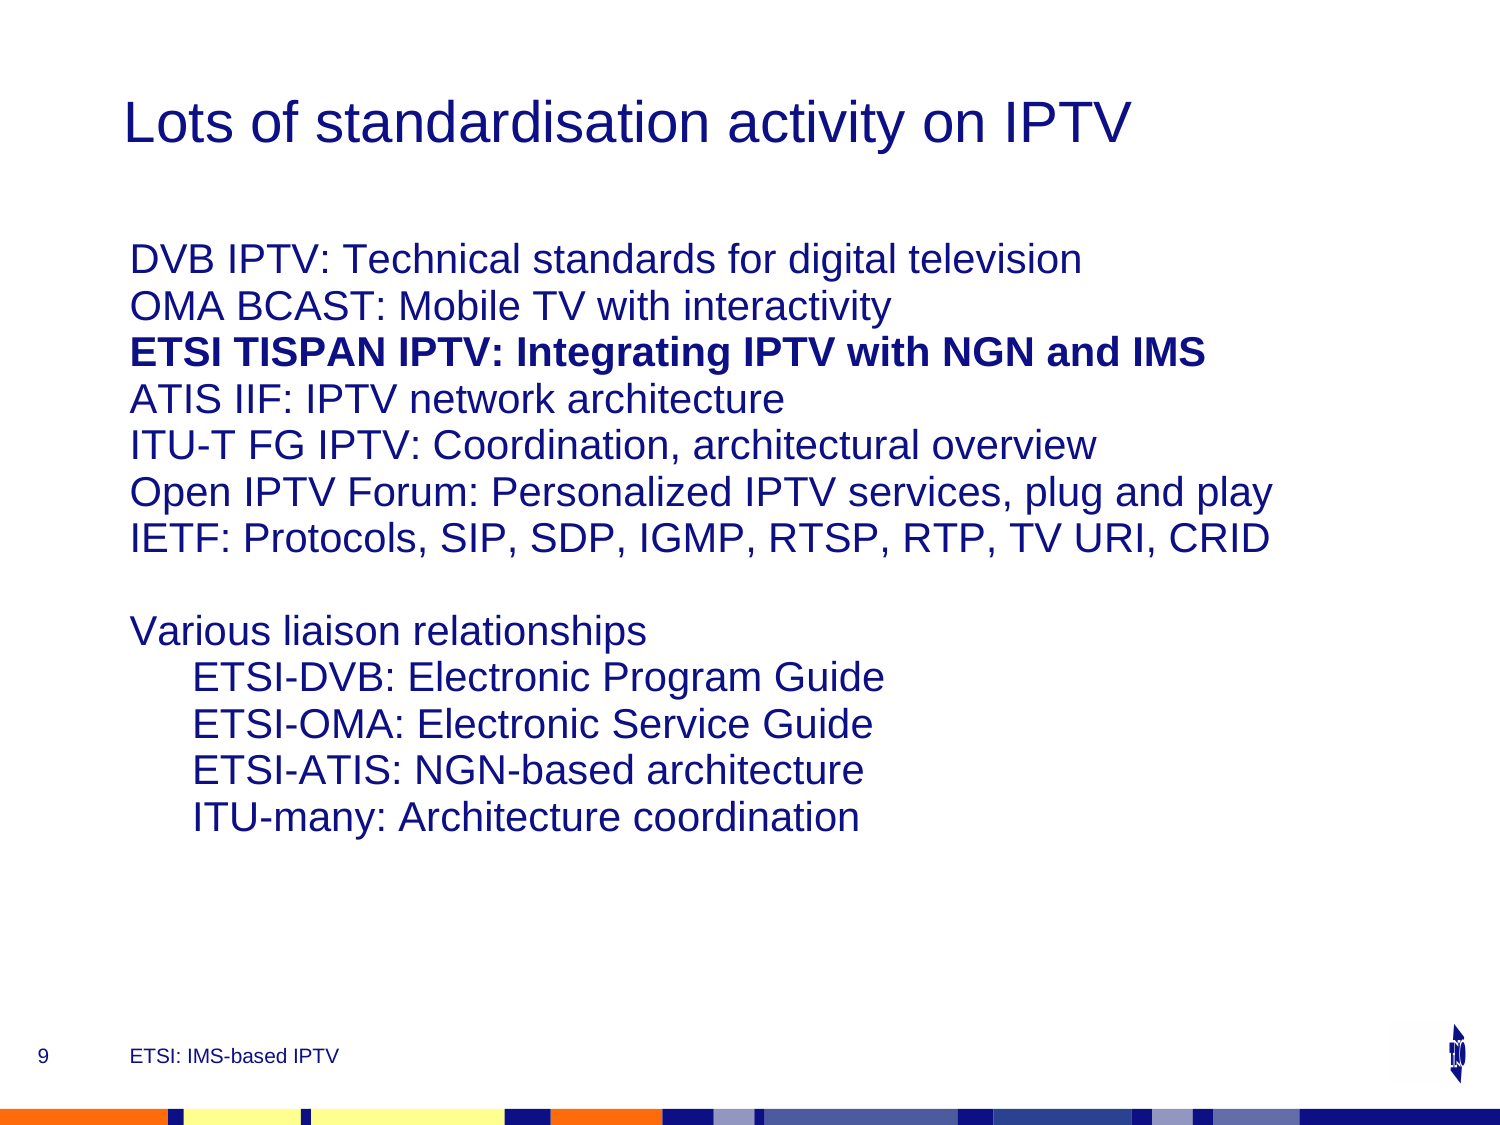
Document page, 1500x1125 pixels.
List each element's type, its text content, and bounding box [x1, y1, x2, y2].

list DVB IPTV: Technical standards for digital television OMA BCAST: Mobile TV with interactivity ETSI TISPAN IPTV: Integrating IPTV with NGN and IMS ATIS IIF: IPTV network architecture ITU-T FG IPTV: Coordination, architectural overview Open IPTV Forum: Personalized IPTV services, plug and play IETF: Protocols, SIP, SDP, IGMP, RTSP, RTP, TV URI, CRID Various liaison relationships ETSI-DVB: Electronic Program Guide ETSI-OMA: Electronic Service Guide ETSI-ATIS: NGN-based architecture ITU-many: Architecture coordination [129, 235, 1370, 941]
title Lots of standardisation activity on IPTV [123, 90, 1364, 225]
